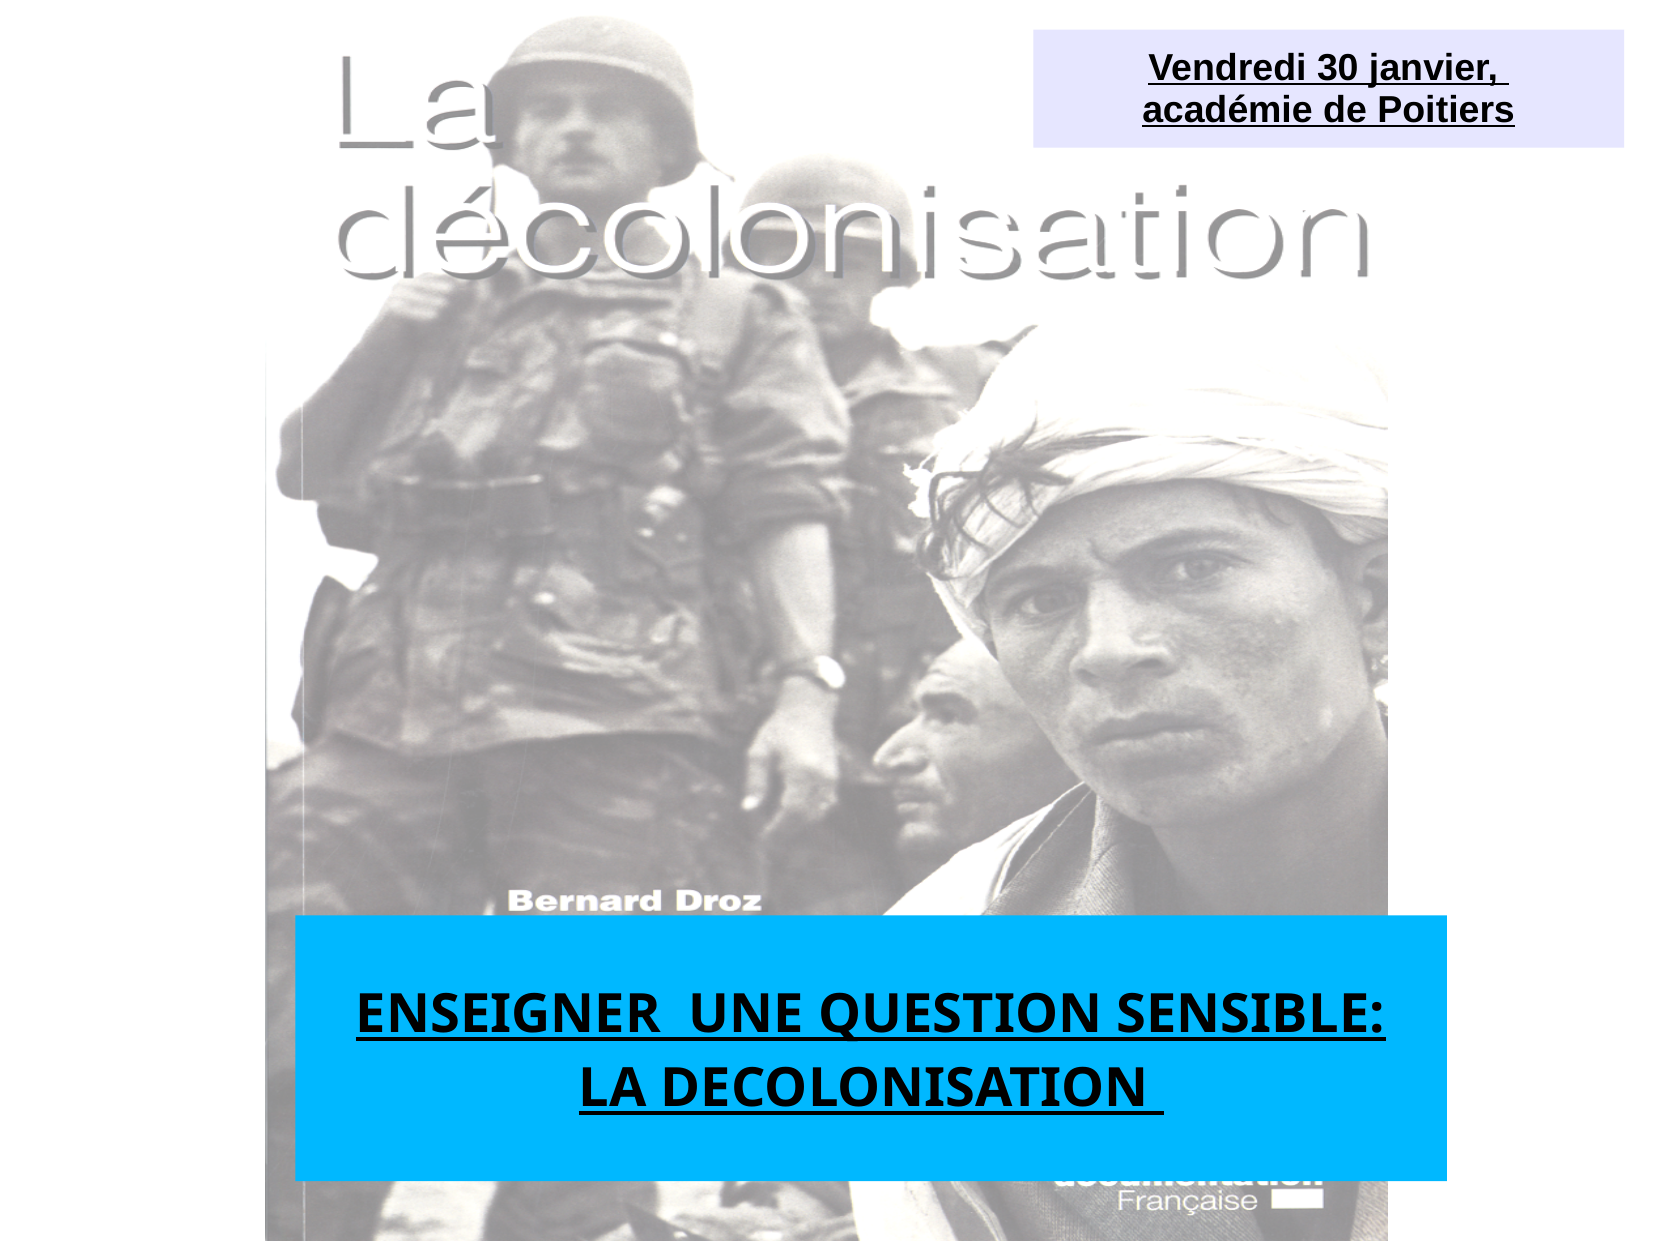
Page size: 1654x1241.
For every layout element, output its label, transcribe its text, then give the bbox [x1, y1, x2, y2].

picture [265, 0, 1388, 1241]
text_box ENSEIGNER UNE QUESTION SENSIBLE: LA DECOLONISATION [295, 915, 1447, 1182]
text_box Vendredi 30 janvier, académie de Poitiers [1033, 29, 1625, 148]
